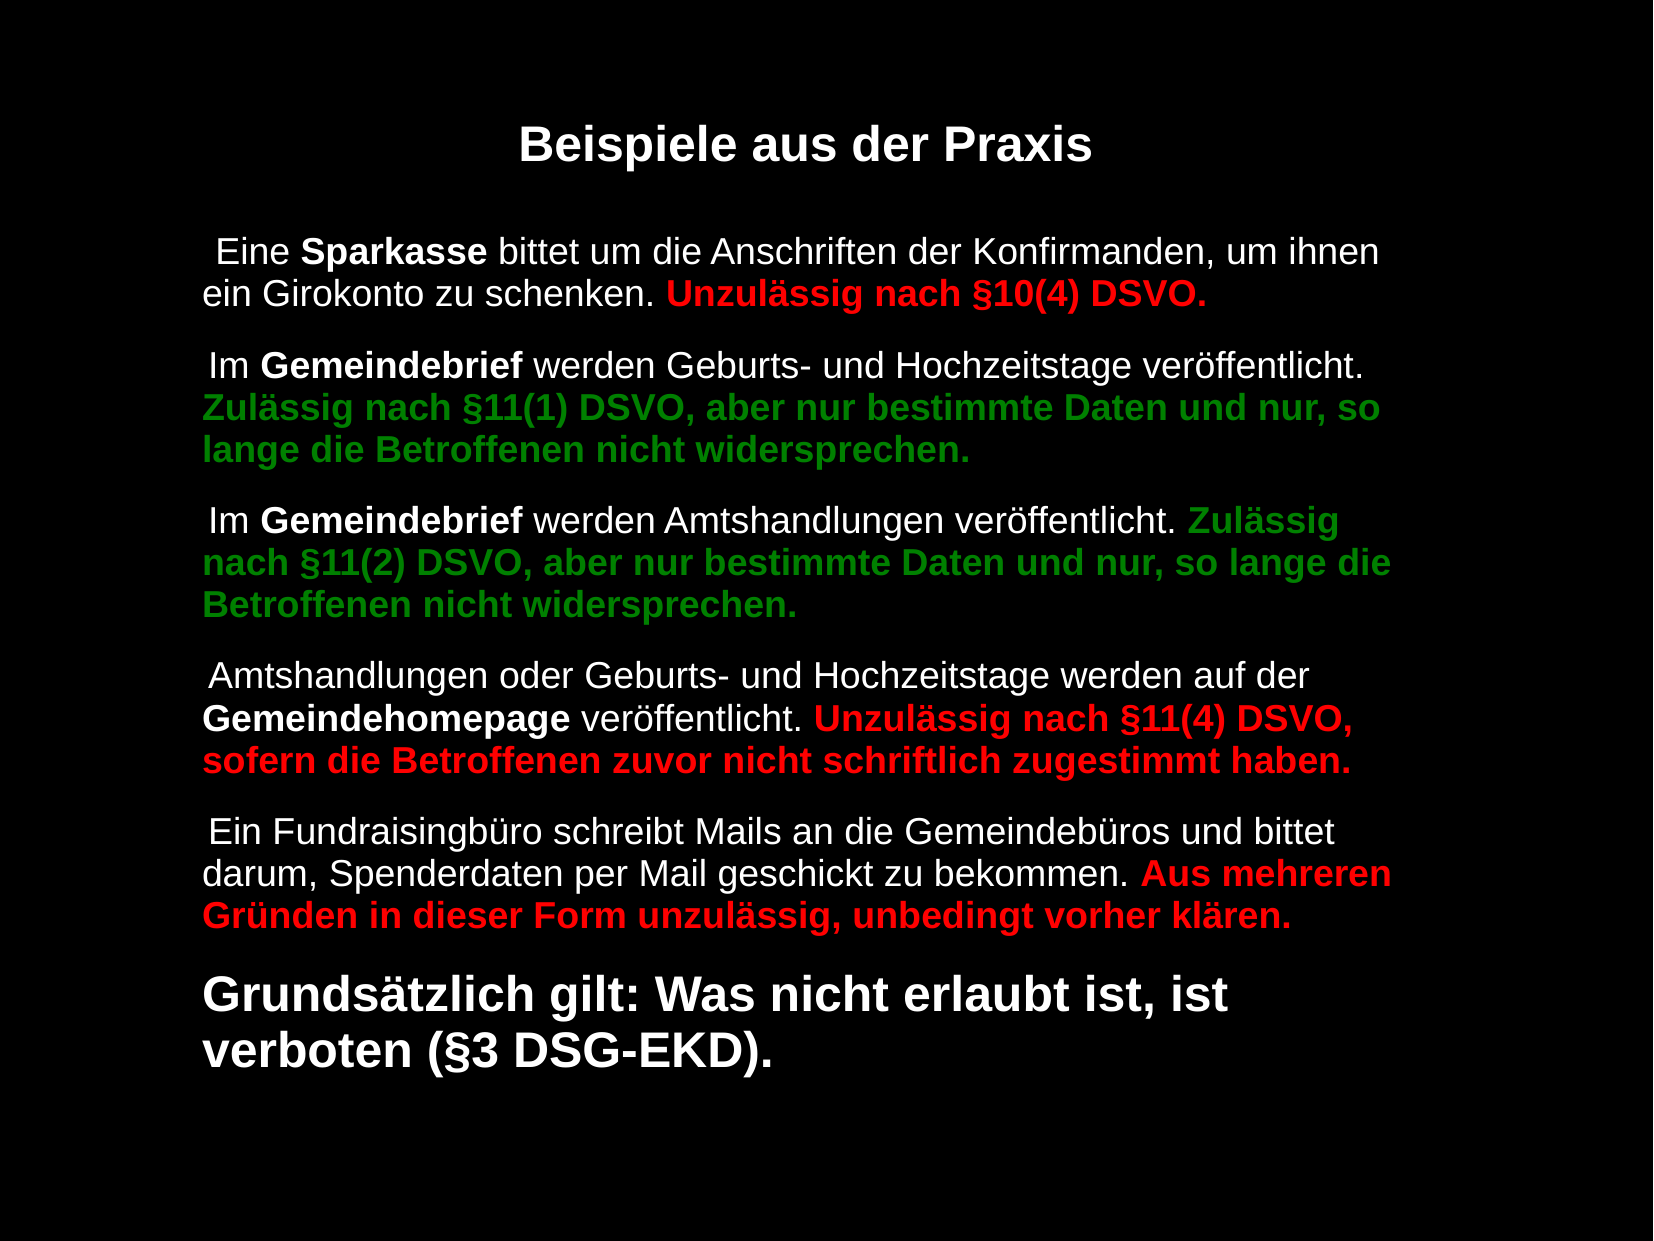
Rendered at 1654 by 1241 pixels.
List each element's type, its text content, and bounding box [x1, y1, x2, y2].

text_box Beispiele aus der Praxis Eine Sparkasse bittet um die Anschriften der Konfirmanden, um ihnen ein Girokonto zu schenken. Unzulässig nach §10(4) DSVO. Im Gemeindebrief werden Geburts- und Hochzeitstage veröffentlicht. Zulässig nach §11(1) DSVO, aber nur bestimmte Daten und nur, so lange die Betroffenen nicht widersprechen. Im Gemeindebrief werden Amtshandlungen veröffentlicht. Zulässig nach §11(2) DSVO, aber nur bestimmte Daten und nur, so lange die Betroffenen nicht widersprechen. Amtshandlungen oder Geburts- und Hochzeitstage werden auf der Gemeindehomepage veröffentlicht. Unzulässig nach §11(4) DSVO, sofern die Betroffenen zuvor nicht schriftlich zugestimmt haben. Ein Fundraisingbüro schreibt Mails an die Gemeindebüros und bittet darum, Spenderdaten per Mail geschickt zu bekommen. Aus mehreren Gründen in dieser Form unzulässig, unbedingt vorher klären. Grundsätzlich gilt: Was nicht erlaubt ist, ist verboten (§3 DSG-EKD). [187, 108, 1425, 1085]
